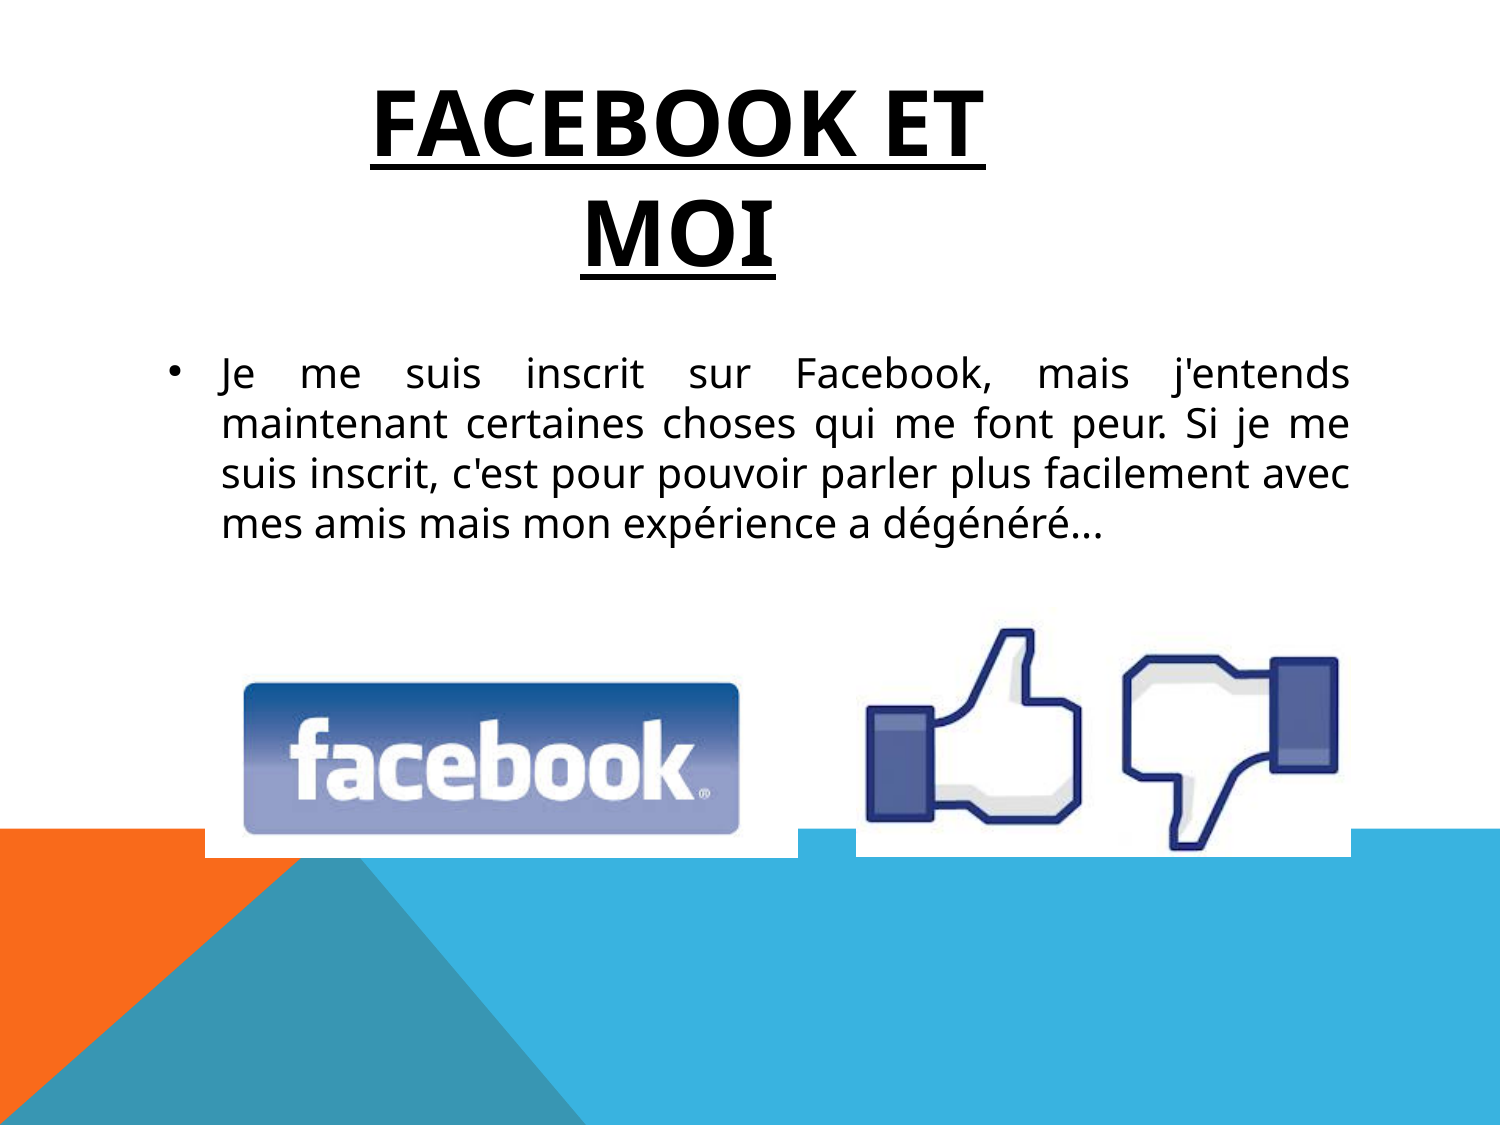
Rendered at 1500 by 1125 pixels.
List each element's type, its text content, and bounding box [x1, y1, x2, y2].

picture [205, 649, 798, 858]
title FACEBOOK ET MOI [354, 57, 1146, 148]
list Je me suis inscrit sur Facebook, mais j'entends maintenant certaines choses qui me font peur. Si je me suis inscrit, c'est pour pouvoir parler plus facilement avec mes amis mais mon expérience a dégénéré... [135, 180, 1369, 1034]
picture [856, 607, 1351, 857]
